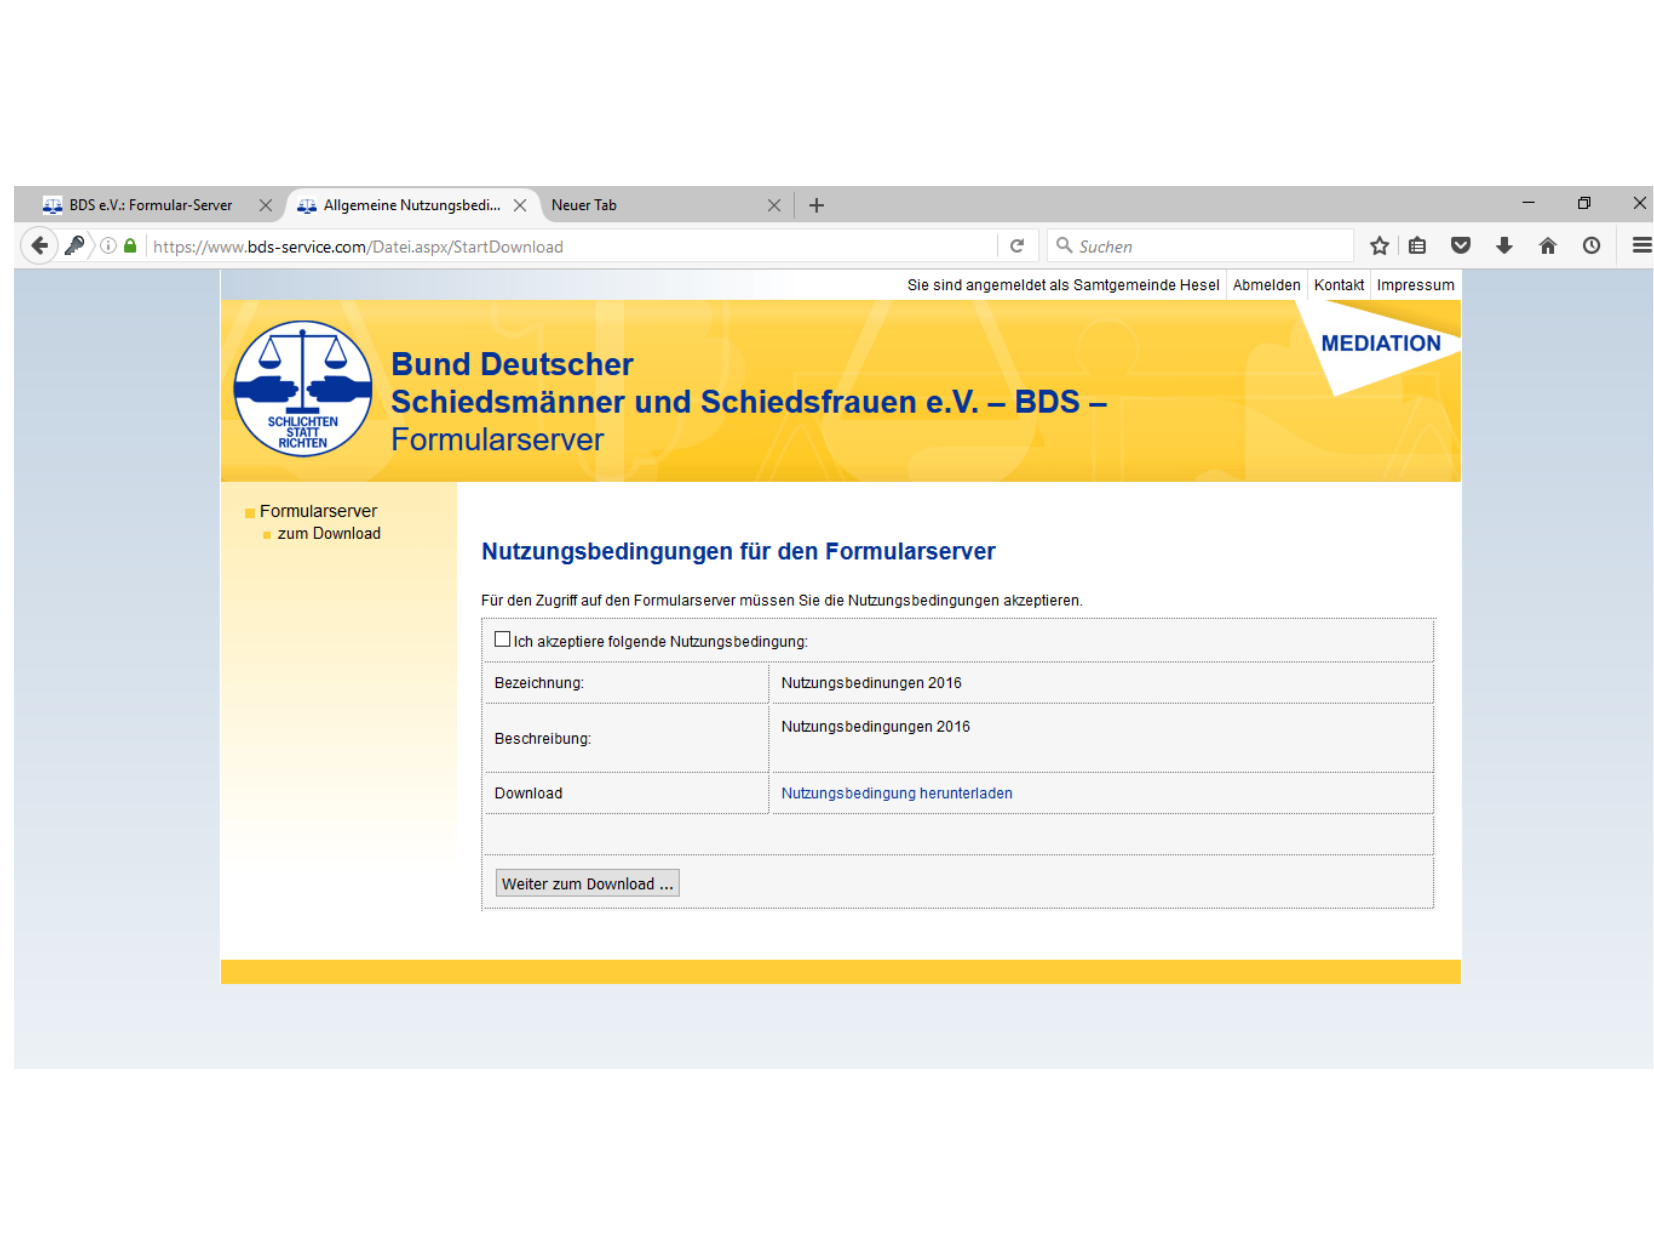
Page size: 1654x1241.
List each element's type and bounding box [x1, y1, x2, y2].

picture [14, 186, 1654, 1069]
